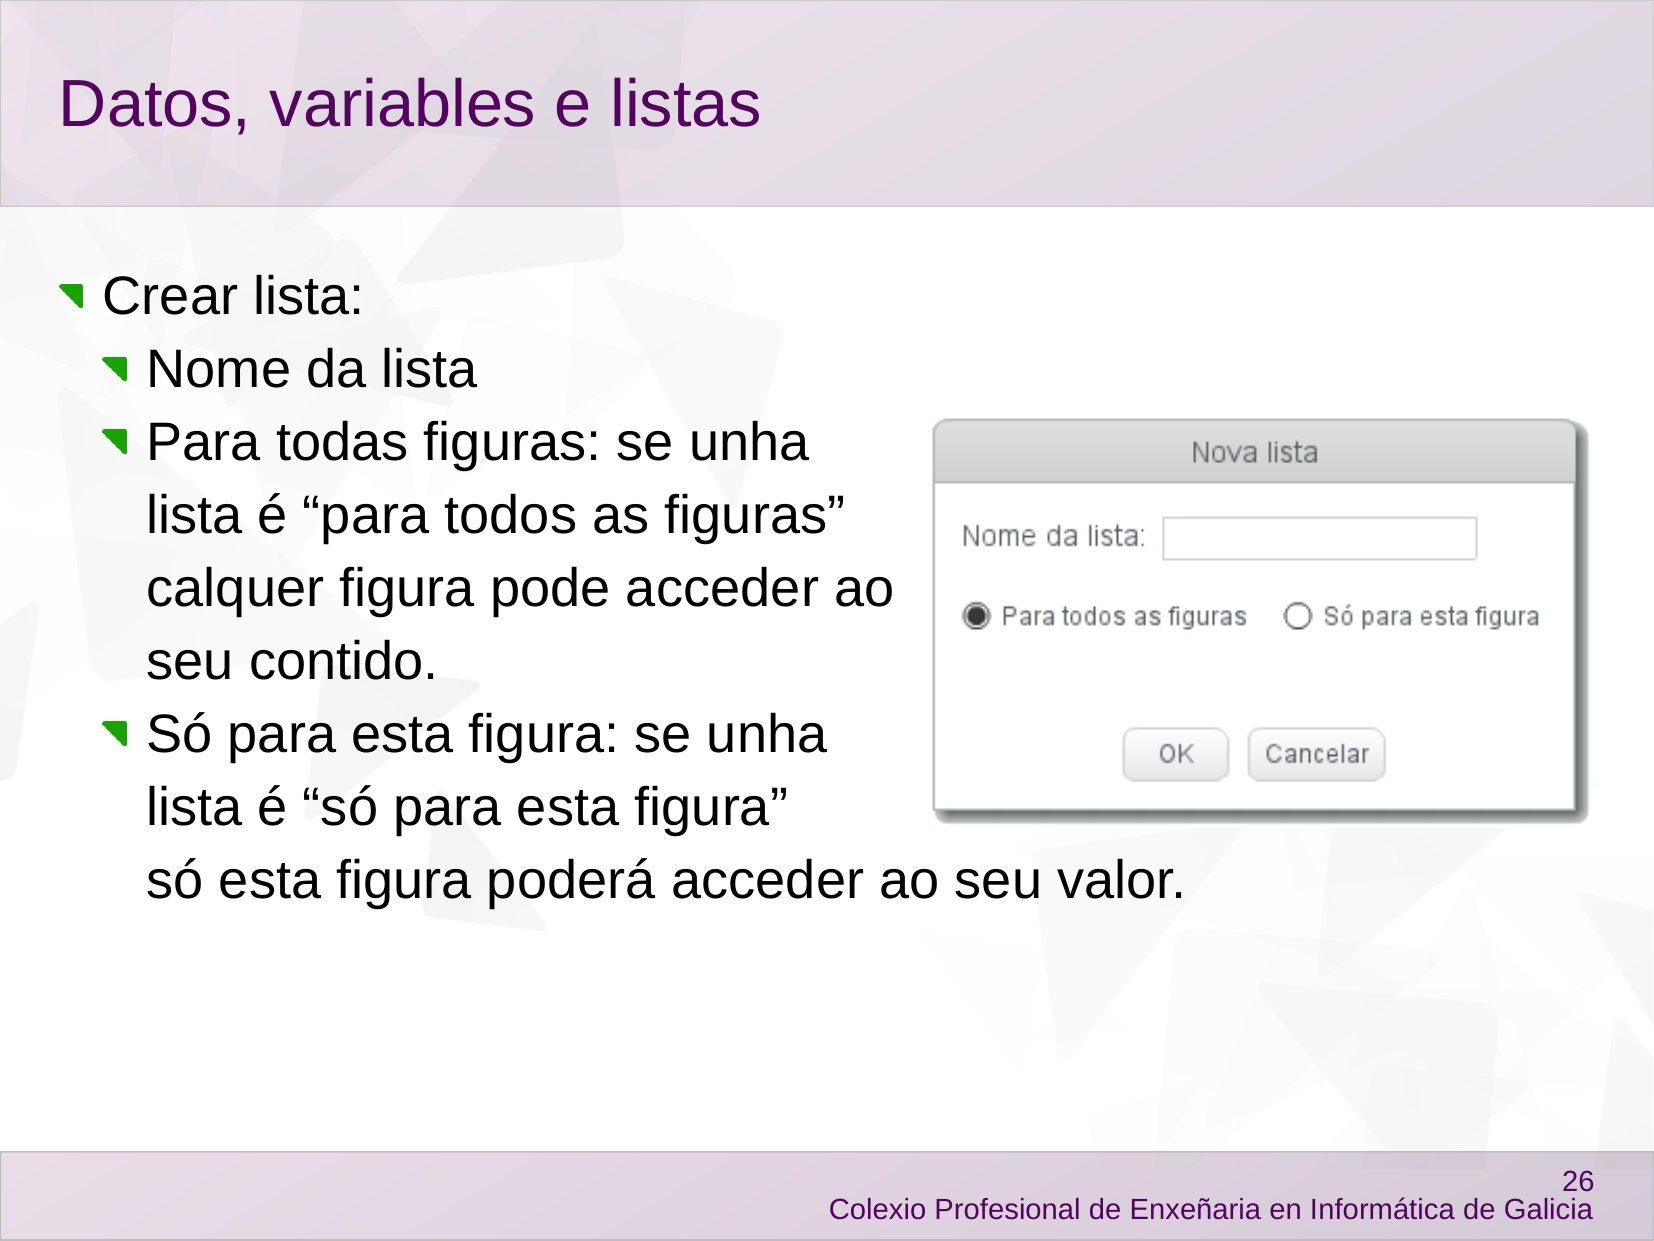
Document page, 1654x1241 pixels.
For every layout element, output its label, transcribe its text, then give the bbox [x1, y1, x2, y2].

picture [915, 413, 1654, 1169]
title Datos, variables e listas [59, 29, 1595, 178]
picture [0, 0, 783, 931]
list Crear lista: Nome da lista Para todas figuras: se unha lista é “para todos as figuras” calquer figura pode acceder ao seu contido. Só para esta figura: se unha lista é “só para esta figura” só esta figura poderá acceder ao seu valor. [59, 265, 1595, 1059]
